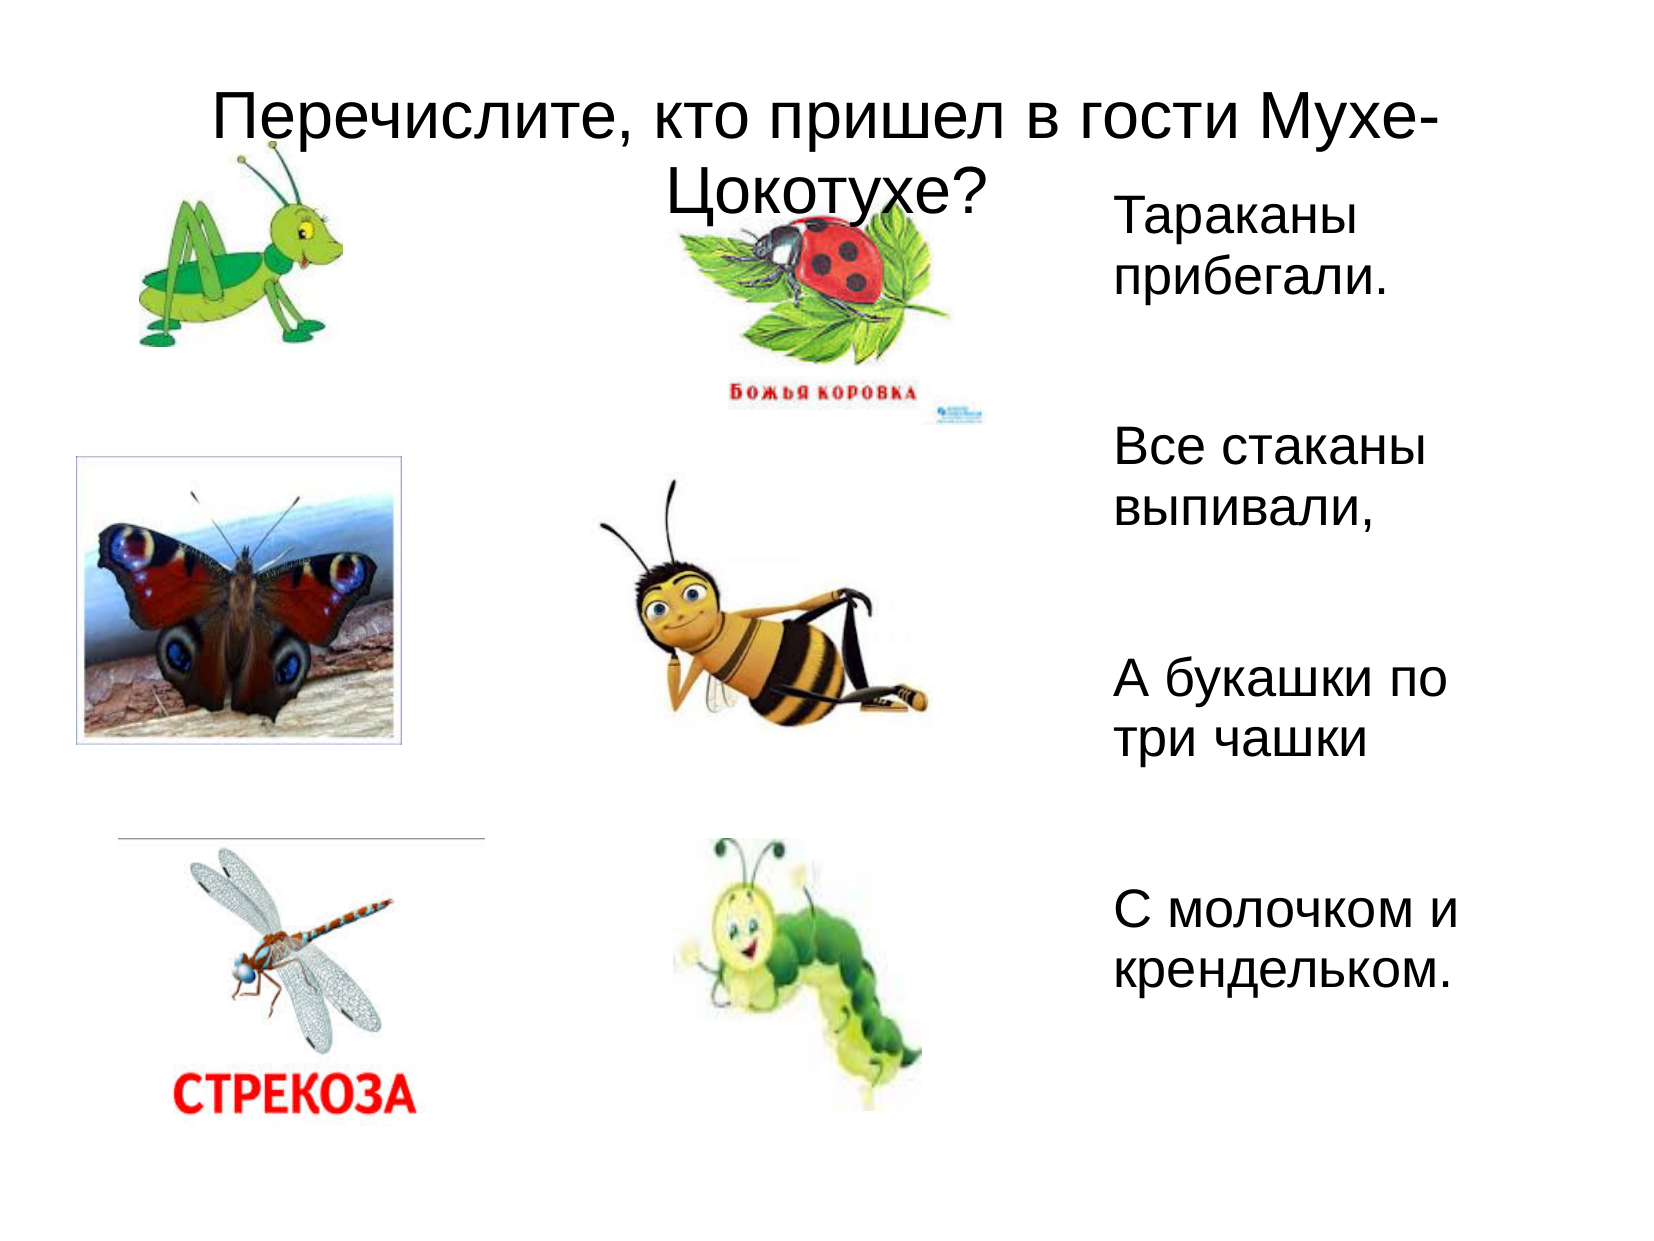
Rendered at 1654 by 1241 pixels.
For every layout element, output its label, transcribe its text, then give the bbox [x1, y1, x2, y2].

picture [590, 472, 935, 733]
picture [118, 838, 485, 1134]
picture [673, 838, 922, 1111]
picture [649, 257, 988, 425]
picture [139, 257, 343, 347]
title Перечислите, кто пришел в гости Мухе-Цокотухе? [82, 49, 1571, 257]
picture [76, 456, 402, 745]
text_box Тараканы прибегали. Все стаканы выпивали, А букашки по три чашки С молочком и крендельком. [1098, 257, 1561, 1181]
